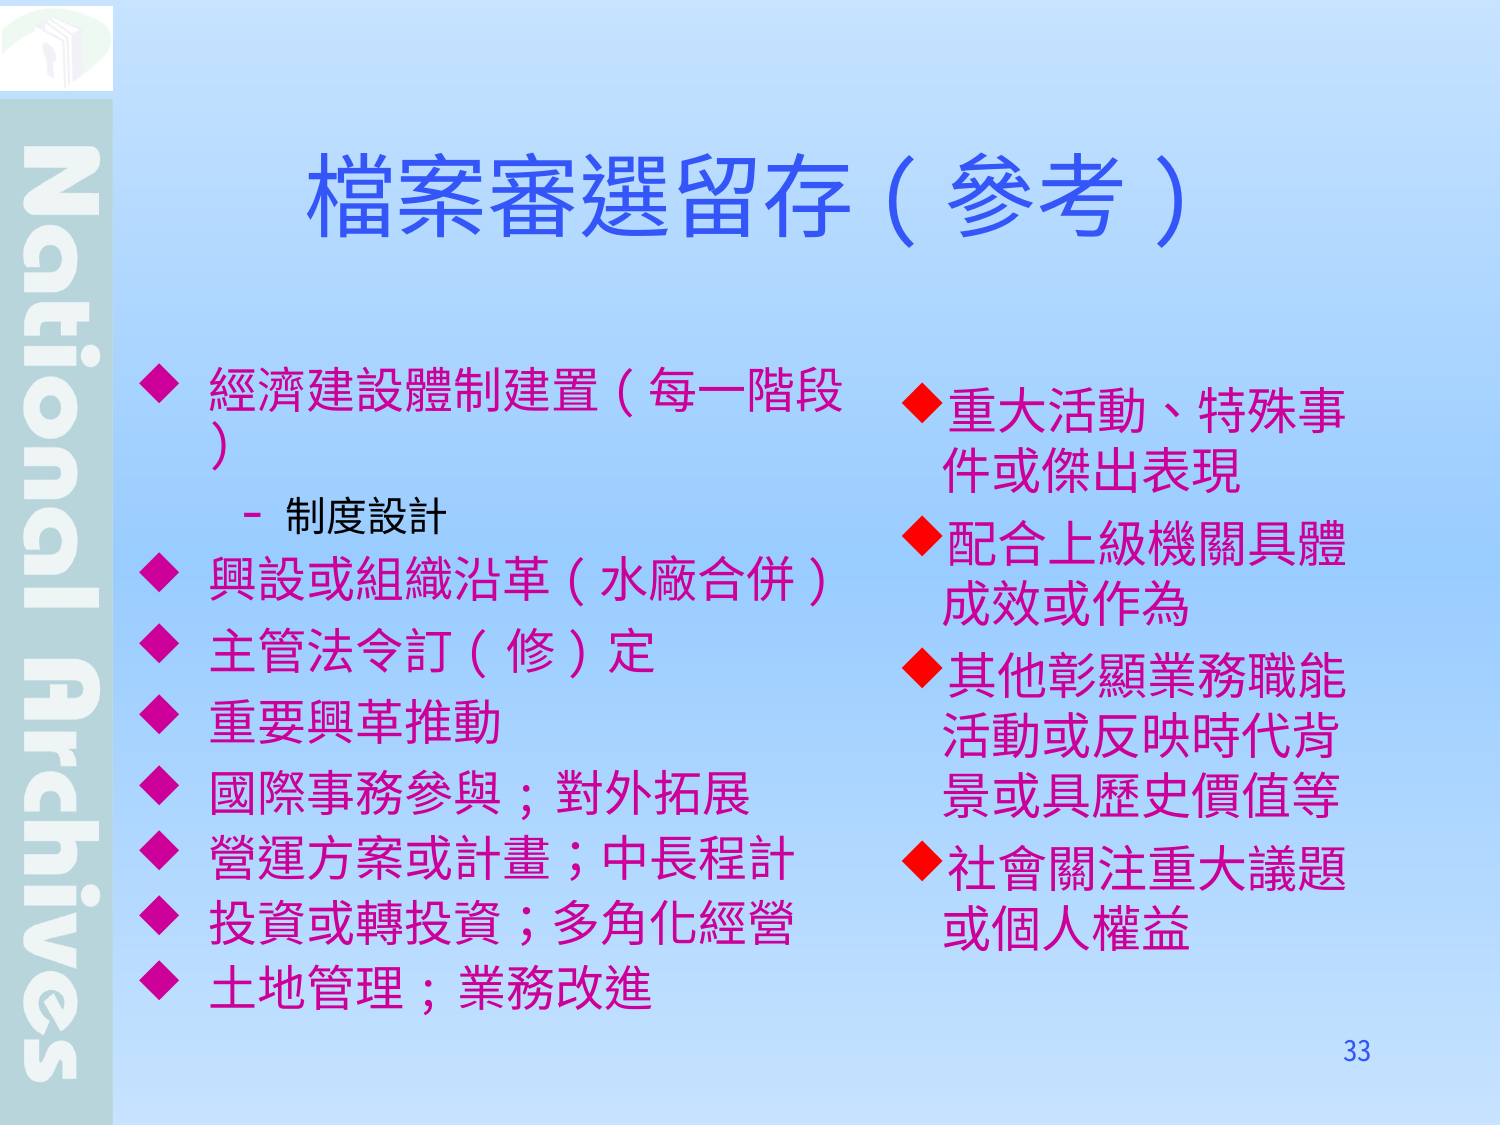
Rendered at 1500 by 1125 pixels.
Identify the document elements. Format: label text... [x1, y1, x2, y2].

text_box <編號> [1074, 1025, 1388, 1101]
title 檔案審選留存(參考) [112, 99, 1388, 288]
picture [0, 99, 113, 1125]
picture [0, 6, 113, 91]
list 經濟建設體制建置(每一階段) -制度設計 興設或組織沿革(水廠合併) 主管法令訂(修)定 重要興革推動 國際事務參與;對外拓展 營運方案或計畫；中長程計 投資或轉投資；多角化經營 土地管理;業務改進 [46, 287, 891, 1025]
list 重大活動、特殊事件或傑出表現 配合上級機關具體成效或作為 其他彰顯業務職能活動或反映時代背景或具歷史價值等 社會關注重大議題或個人權益 [824, 299, 1388, 1025]
